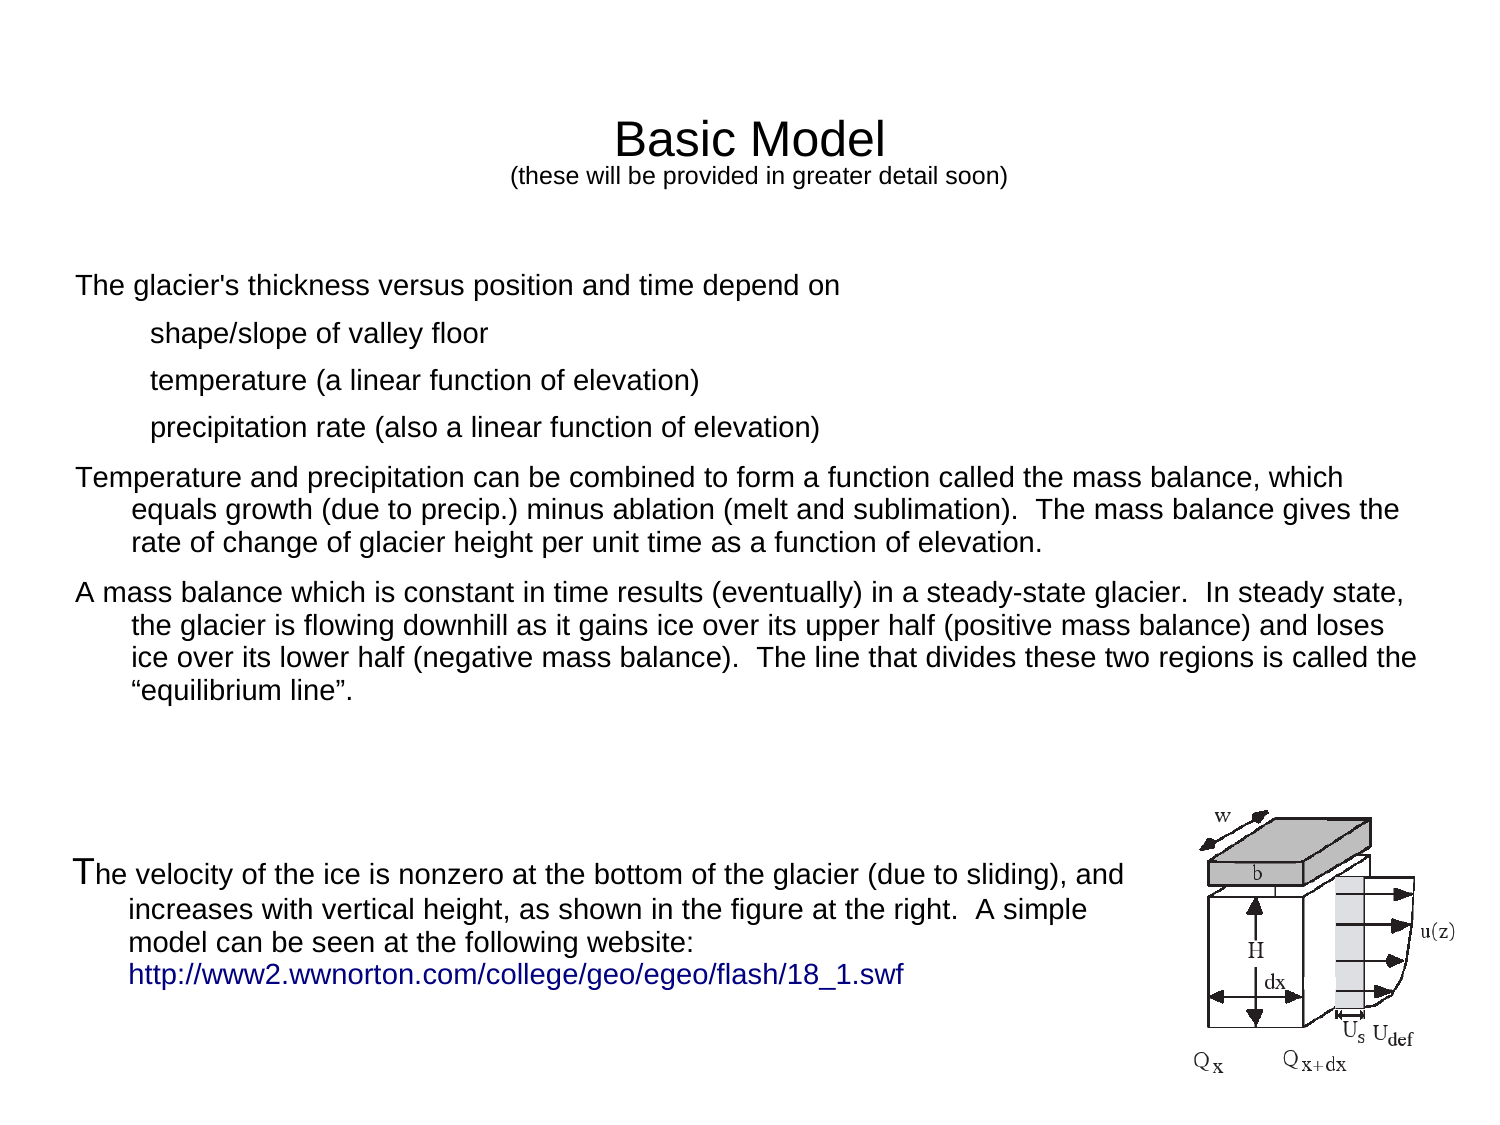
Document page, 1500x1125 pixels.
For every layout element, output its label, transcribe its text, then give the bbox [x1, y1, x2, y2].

text_box (these will be provided in greater detail soon) [495, 154, 1096, 207]
list The glacier's thickness versus position and time depend on shape/slope of valley floor temperature (a linear function of elevation) precipitation rate (also a linear function of elevation) Temperature and precipitation can be combined to form a function called the mass balance, which equals growth (due to precip.) minus ablation (melt and sublimation). The mass balance gives the rate of change of glacier height per unit time as a function of elevation. A mass balance which is constant in time results (eventually) in a steady-state glacier. In steady state, the glacier is flowing downhill as it gains ice over its upper half (positive mass balance) and loses ice over its lower half (negative mass balance). The line that divides these two regions is called the “equilibrium line”. [75, 269, 1426, 826]
picture [1175, 796, 1463, 1086]
text_box [1183, 900, 1238, 985]
text_box The velocity of the ice is nonzero at the bottom of the glacier (due to sliding), and increases with vertical height, as shown in the figure at the right. A simple model can be seen at the following website: http://www2.wwnorton.com/college/geo/egeo/flash/18_1.swf [57, 843, 1183, 1045]
title Basic Model [75, 52, 1426, 226]
